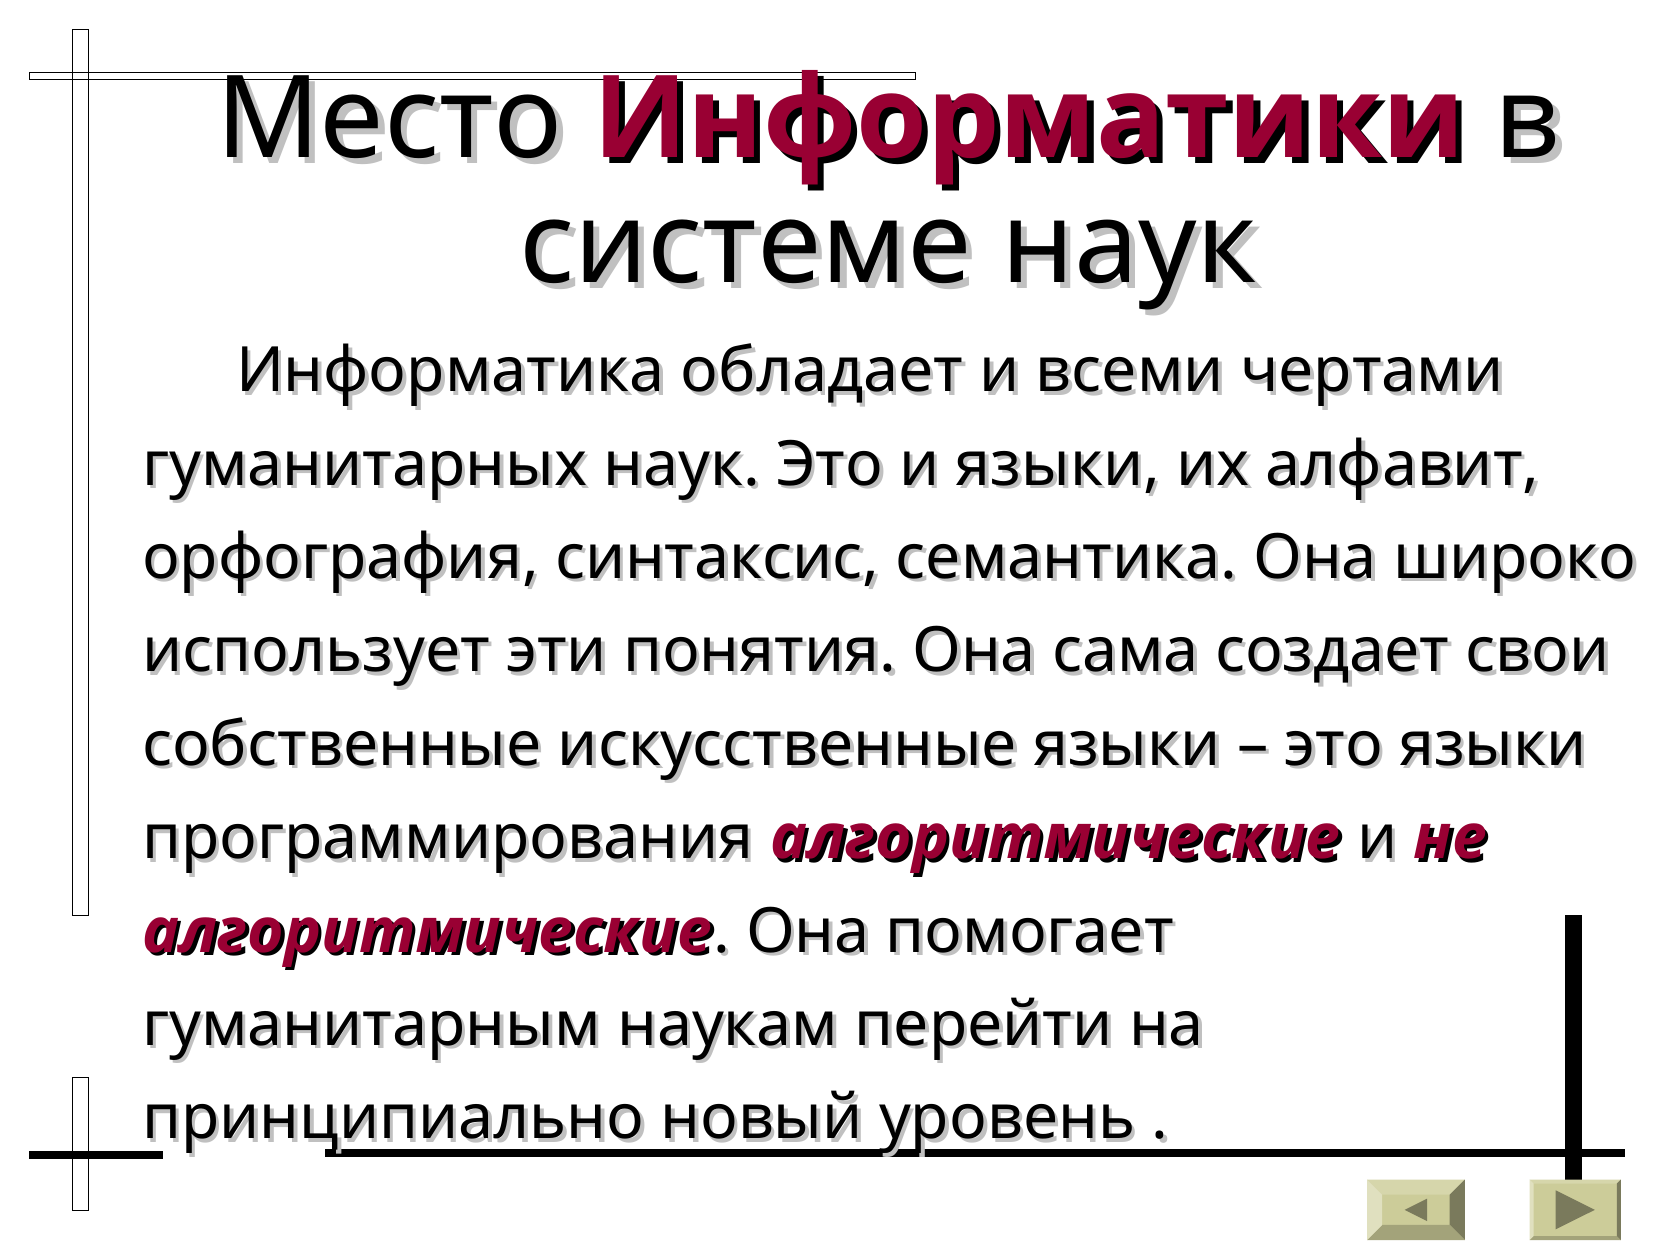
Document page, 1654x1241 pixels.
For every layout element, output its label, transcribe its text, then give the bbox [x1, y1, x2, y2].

text_box [1368, 1179, 1465, 1241]
list Информатика обладает и всеми чертами гуманитарных наук. Это и языки, их алфавит, орфография, синтаксис, семантика. Она широко использует эти понятия. Она сама создает свои собственные искусственные языки – это языки программирования алгоритмические и не алгоритмические. Она помогает гуманитарным наукам перейти на принципиально новый уровень . [71, 308, 1654, 1241]
title Место Информатики в системе наук [123, 41, 1654, 308]
text_box [1530, 1179, 1621, 1241]
